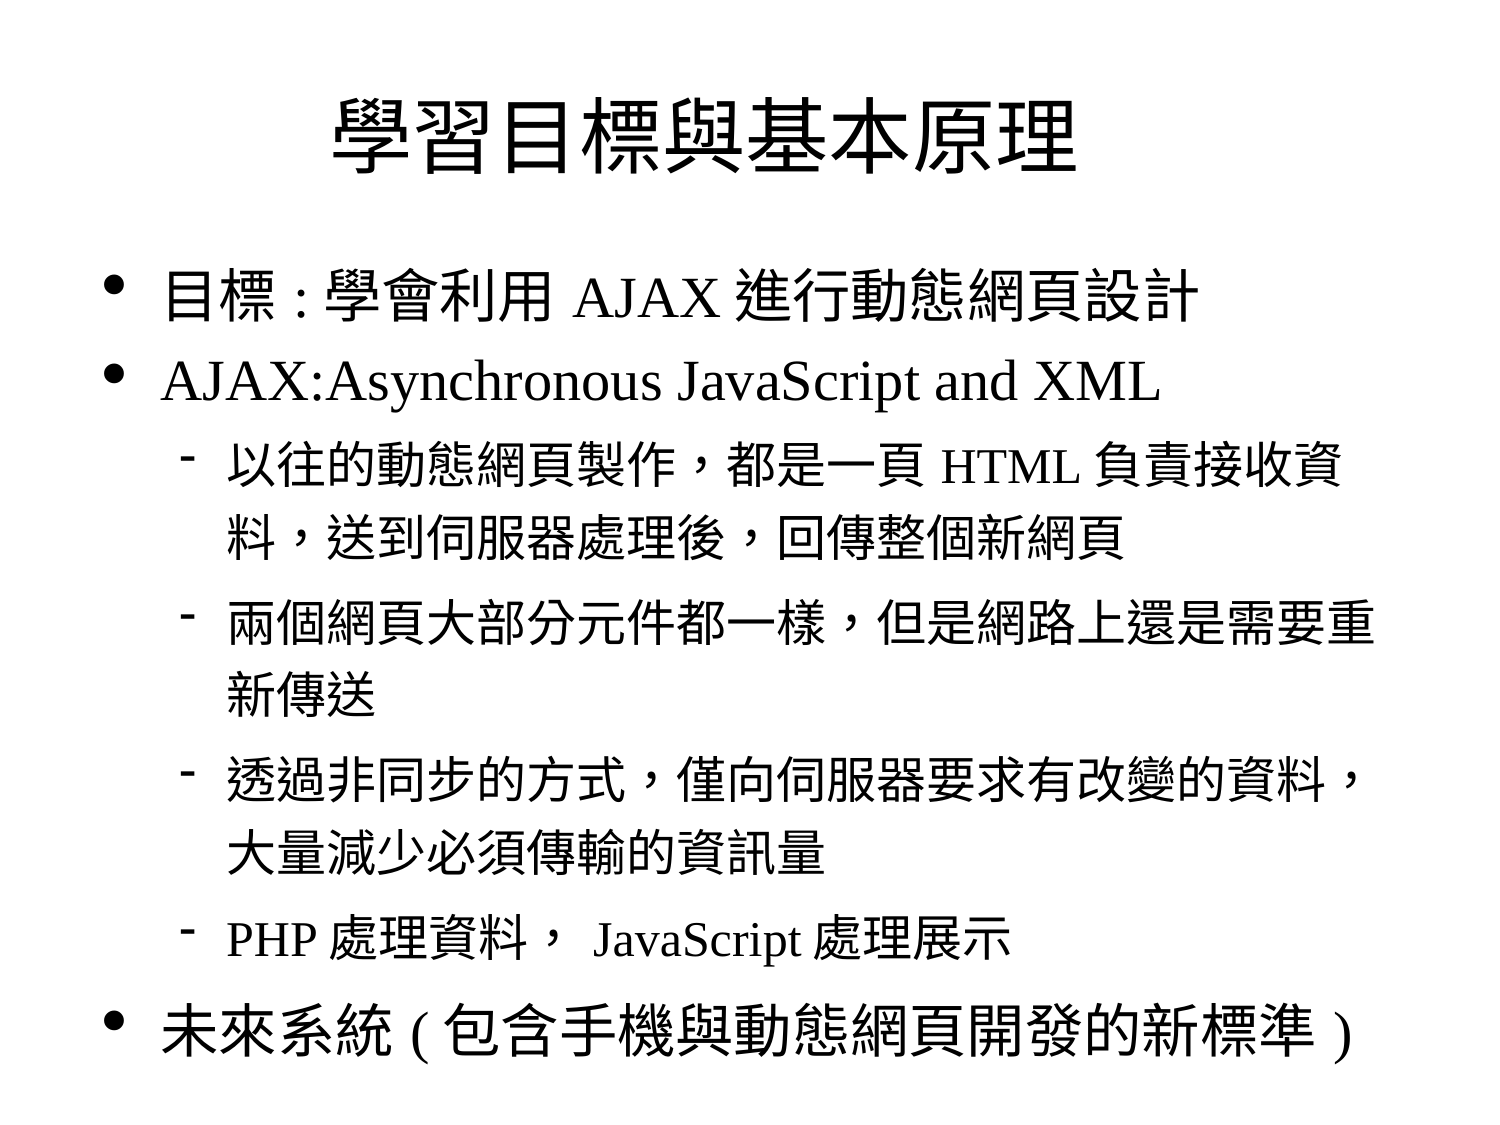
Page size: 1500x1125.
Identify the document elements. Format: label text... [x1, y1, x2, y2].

title 學習目標與基本原理 [66, 44, 1342, 218]
list 目標:學會利用AJAX進行動態網頁設計 AJAX:Asynchronous JavaScript and XML 以往的動態網頁製作，都是一頁HTML負責接收資料，送到伺服器處理後，回傳整個新網頁 兩個網頁大部分元件都一樣，但是網路上還是需要重新傳送 透過非同步的方式，僅向伺服器要求有改變的資料，大量減少必須傳輸的資訊量 PHP處理資料，JavaScript處理展示 未來系統(包含手機與動態網頁開發的新標準) [104, 249, 1380, 1085]
